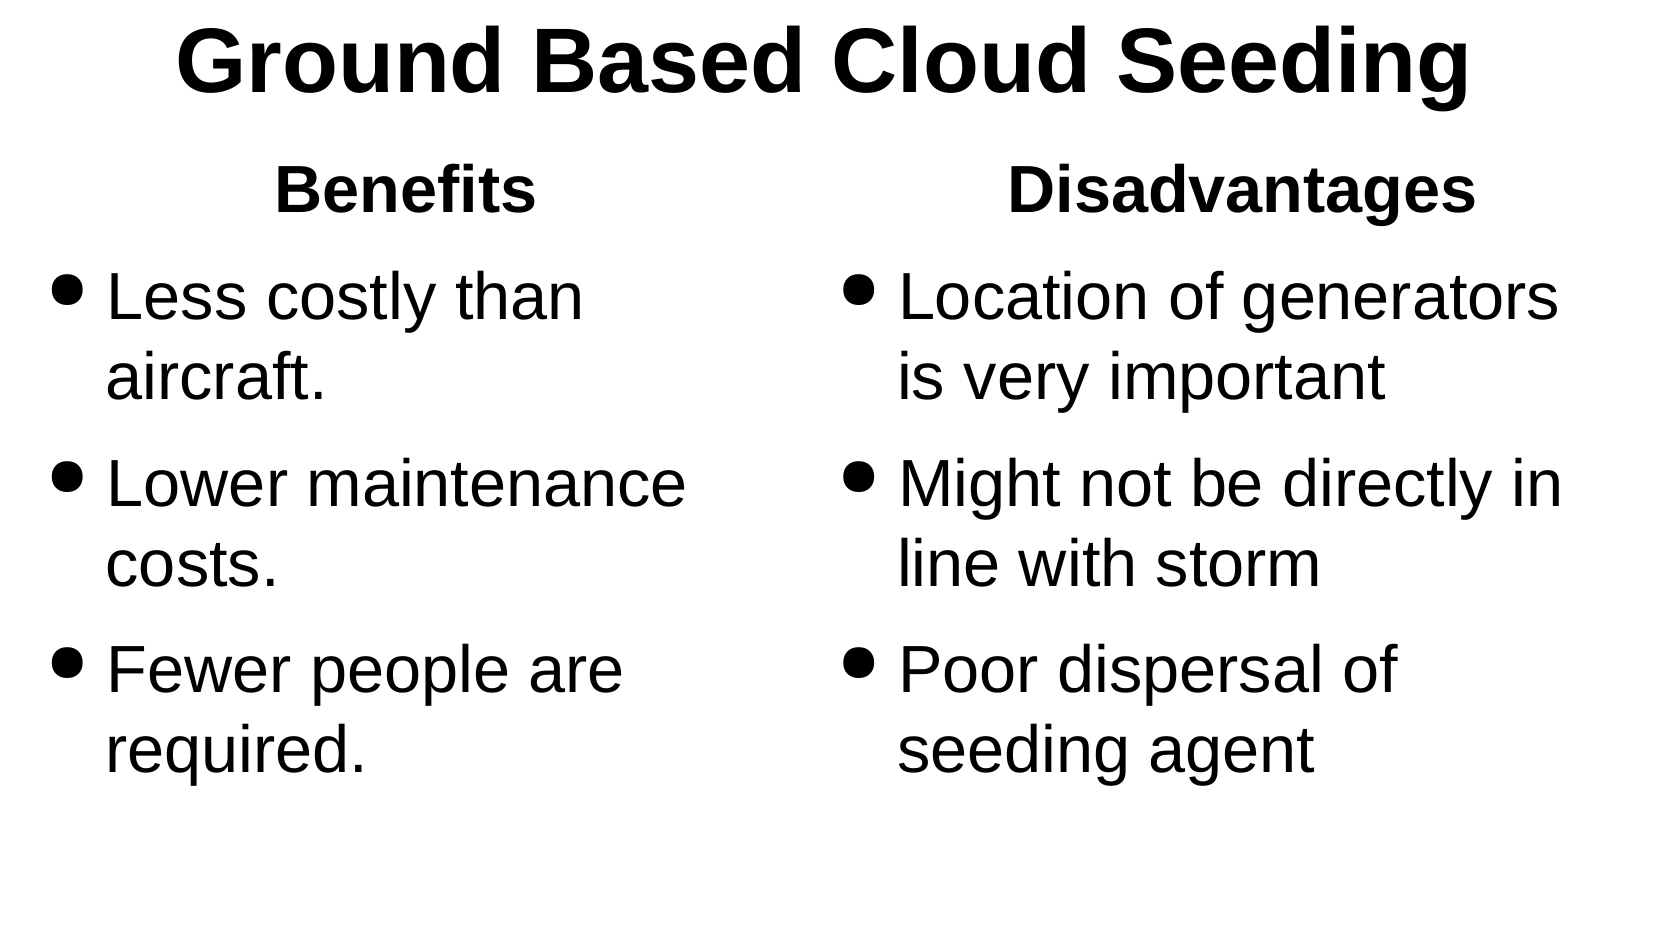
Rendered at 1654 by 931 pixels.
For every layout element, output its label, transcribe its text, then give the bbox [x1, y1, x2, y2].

text_box Benefits Less costly than aircraft. Lower maintenance costs. Fewer people are required. [31, 138, 739, 794]
text_box Disadvantages Location of generators is very important Might not be directly in line with storm Poor dispersal of seeding agent [819, 138, 1625, 794]
title Ground Based Cloud Seeding [0, 5, 1654, 107]
